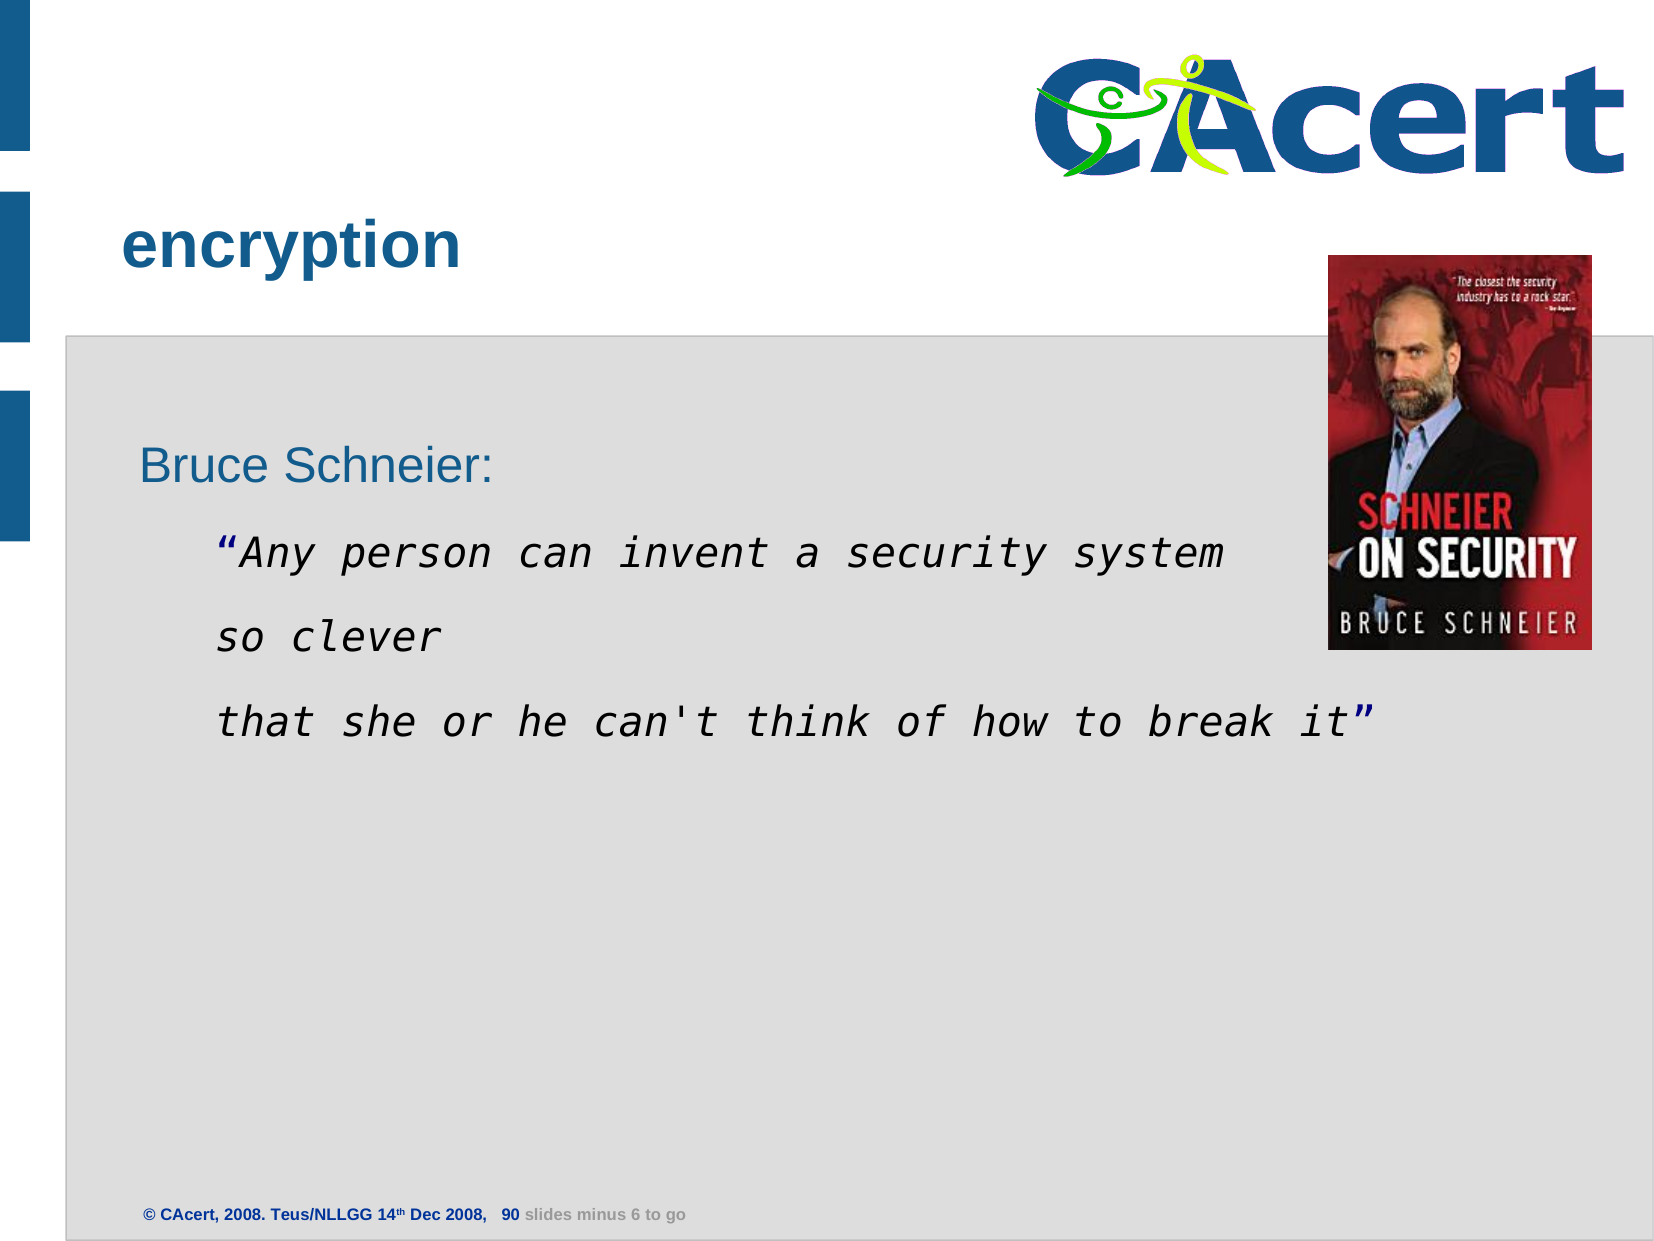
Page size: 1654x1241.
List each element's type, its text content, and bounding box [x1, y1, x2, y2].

picture [1328, 255, 1592, 650]
list Bruce Schneier: “Any person can invent a security system so clever that she or he can't think of how to break it” [121, 344, 1595, 1238]
title encryption [121, 177, 1533, 316]
picture [1033, 53, 1625, 178]
